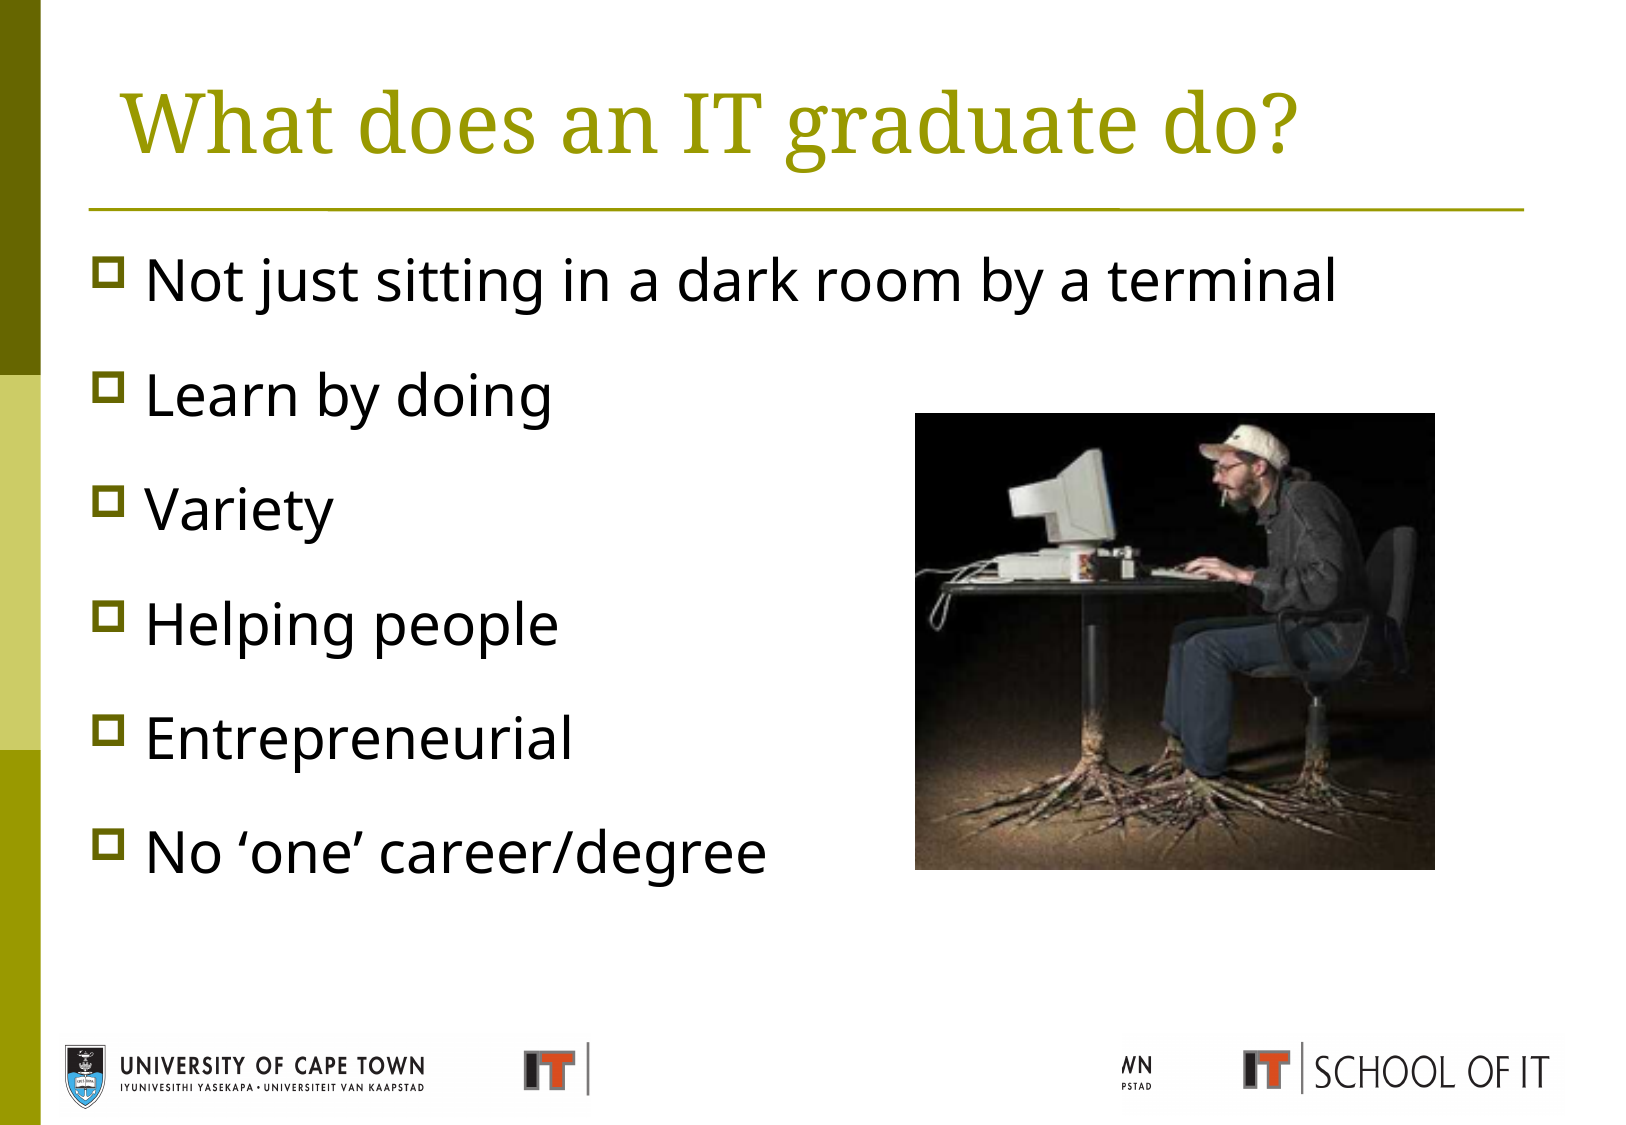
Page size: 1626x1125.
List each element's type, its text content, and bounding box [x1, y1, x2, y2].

title What does an IT graduate do? [73, 11, 1536, 178]
picture [915, 413, 1435, 870]
list Not just sitting in a dark room by a terminal Learn by doing Variety Helping people Entrepreneurial No ‘one’ career/degree [73, 233, 1536, 975]
